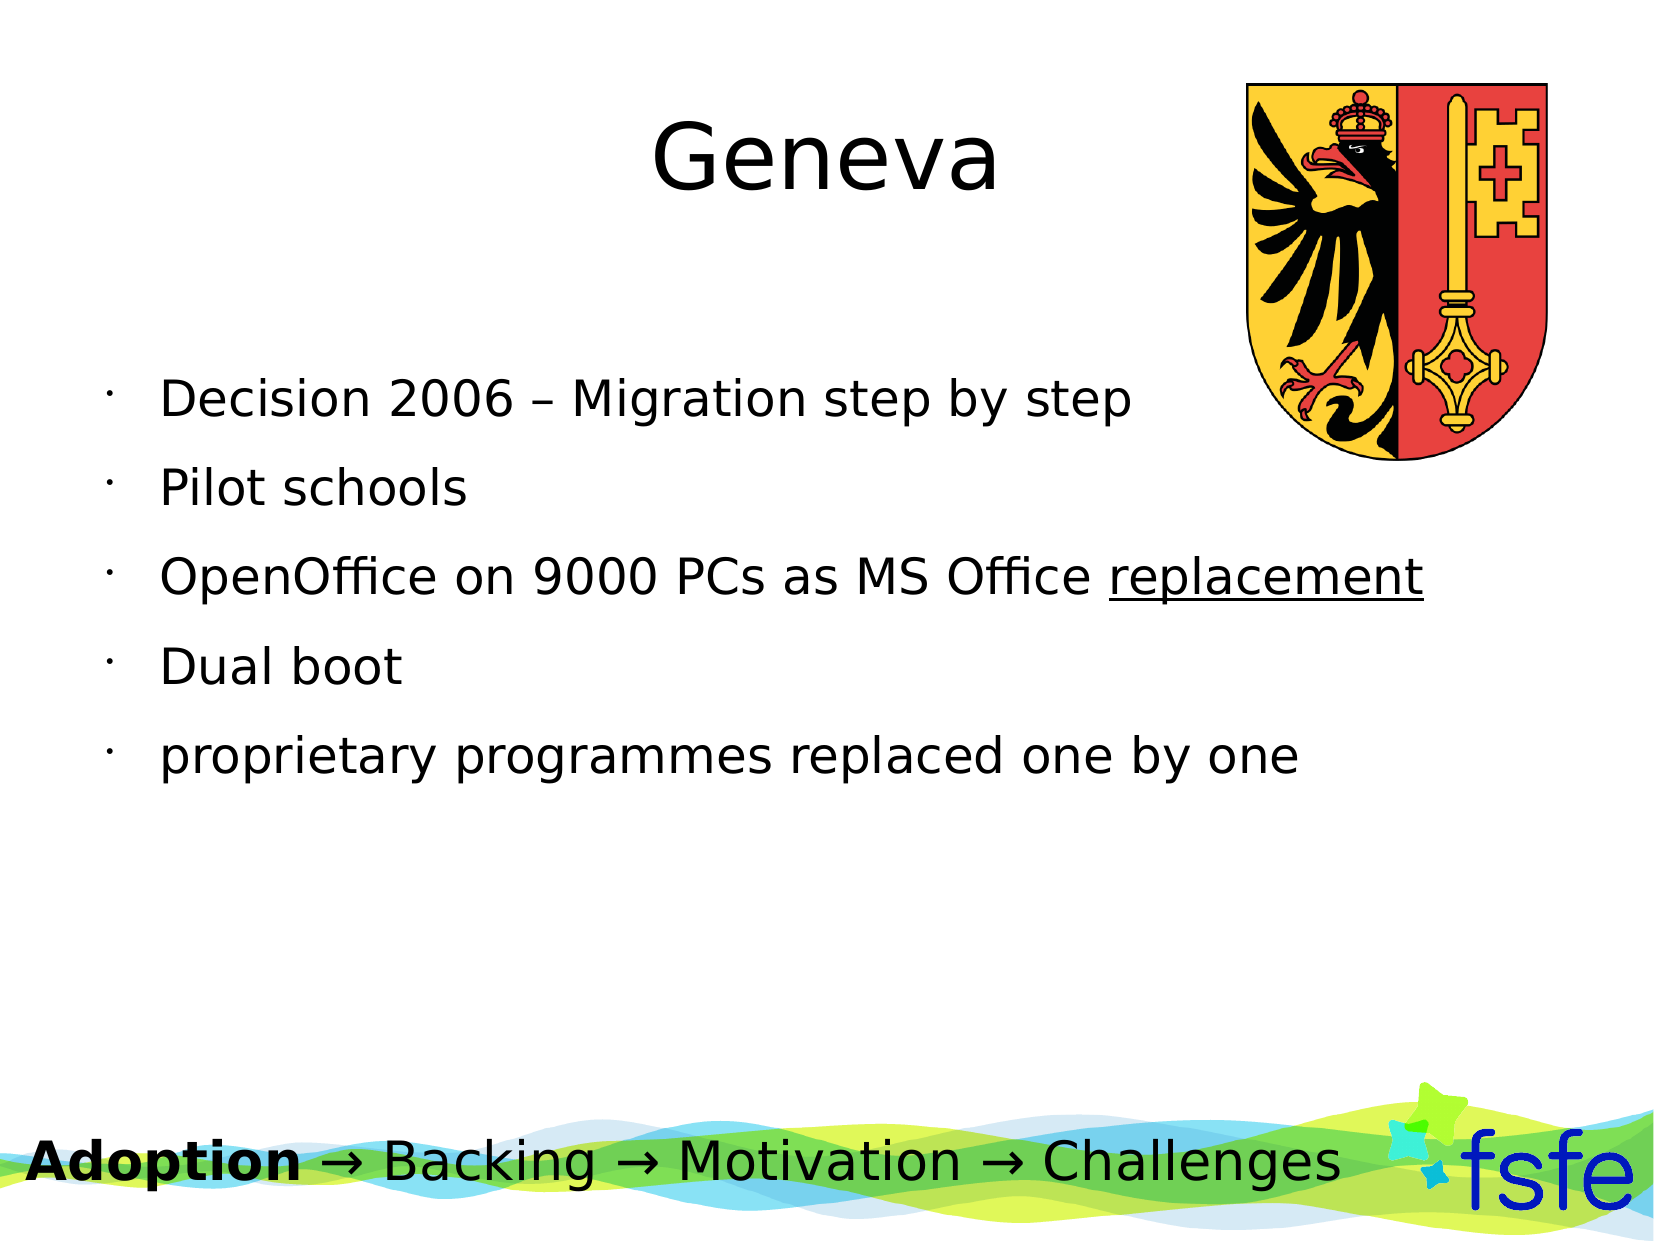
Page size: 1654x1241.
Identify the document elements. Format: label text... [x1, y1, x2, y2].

title Geneva [82, 49, 1571, 257]
list Decision 2006 – Migration step by step Pilot schools OpenOffice on 9000 PCs as MS Office replacement Dual boot proprietary programmes replaced one by one [70, 366, 1560, 1028]
picture [1246, 83, 1548, 461]
title Adoption → Backing → Motivation → Challenges [0, 1100, 1371, 1217]
picture [0, 1081, 1654, 1241]
